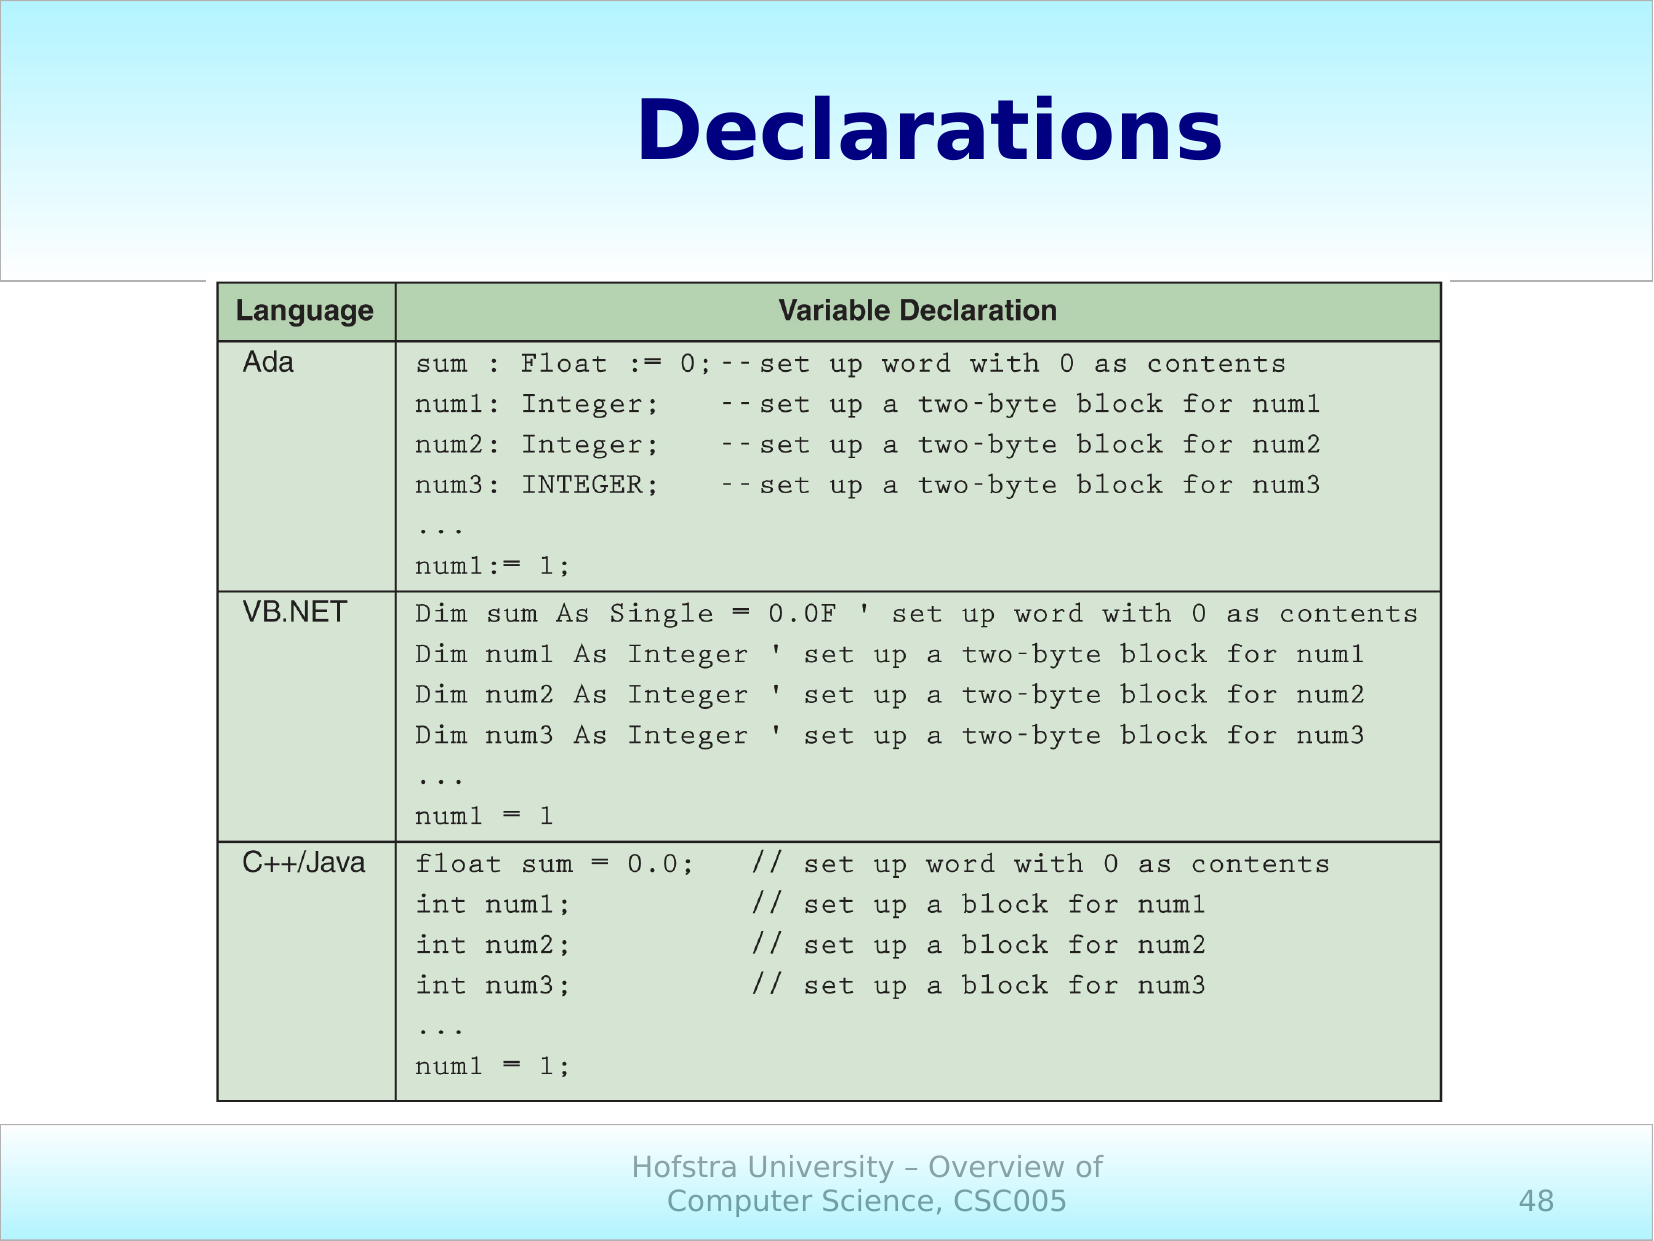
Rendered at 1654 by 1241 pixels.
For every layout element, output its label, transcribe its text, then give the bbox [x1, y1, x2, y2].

title Declarations [247, 27, 1612, 235]
picture [206, 273, 1450, 1106]
